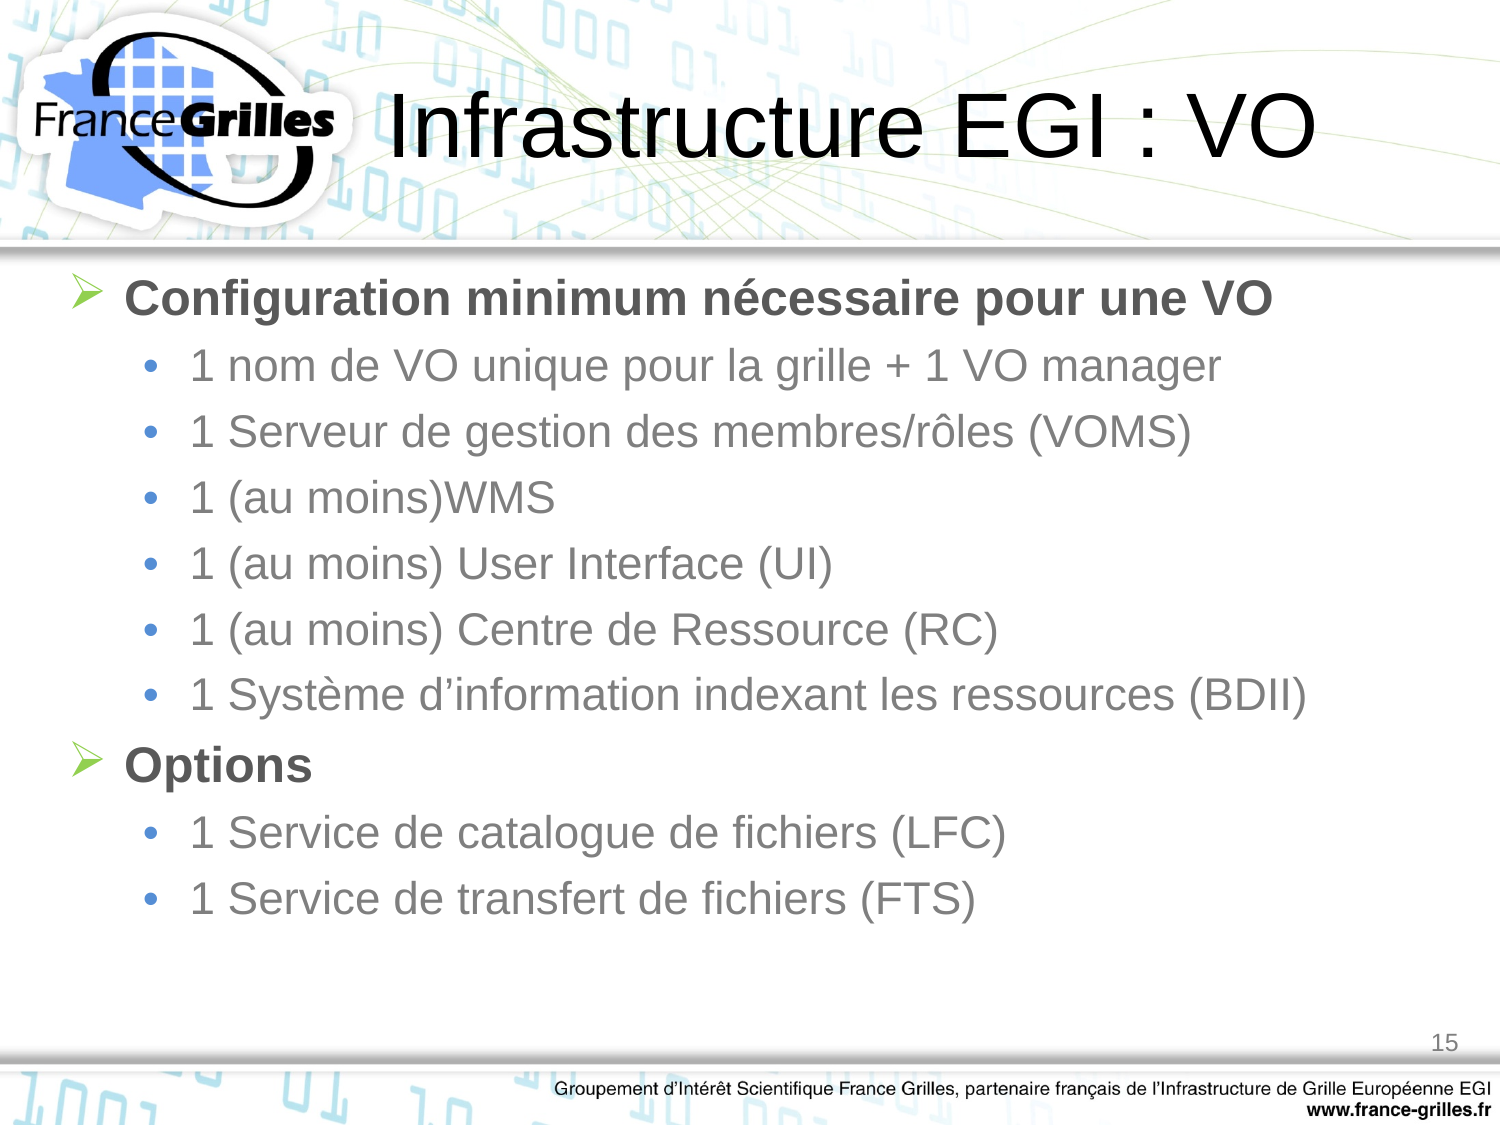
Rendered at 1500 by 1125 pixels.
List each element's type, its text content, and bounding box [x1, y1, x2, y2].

list Configuration minimum nécessaire pour une VO 1 nom de VO unique pour la grille + 1 VO manager 1 Serveur de gestion des membres/rôles (VOMS) 1 (au moins)WMS 1 (au moins) User Interface (UI) 1 (au moins) Centre de Ressource (RC) 1 Système d’information indexant les ressources (BDII) Options 1 Service de catalogue de fichiers (LFC) 1 Service de transfert de fichiers (FTS) [53, 262, 1459, 1024]
title Infrastructure EGI : VO [372, 7, 1459, 244]
picture [0, 0, 1500, 1125]
